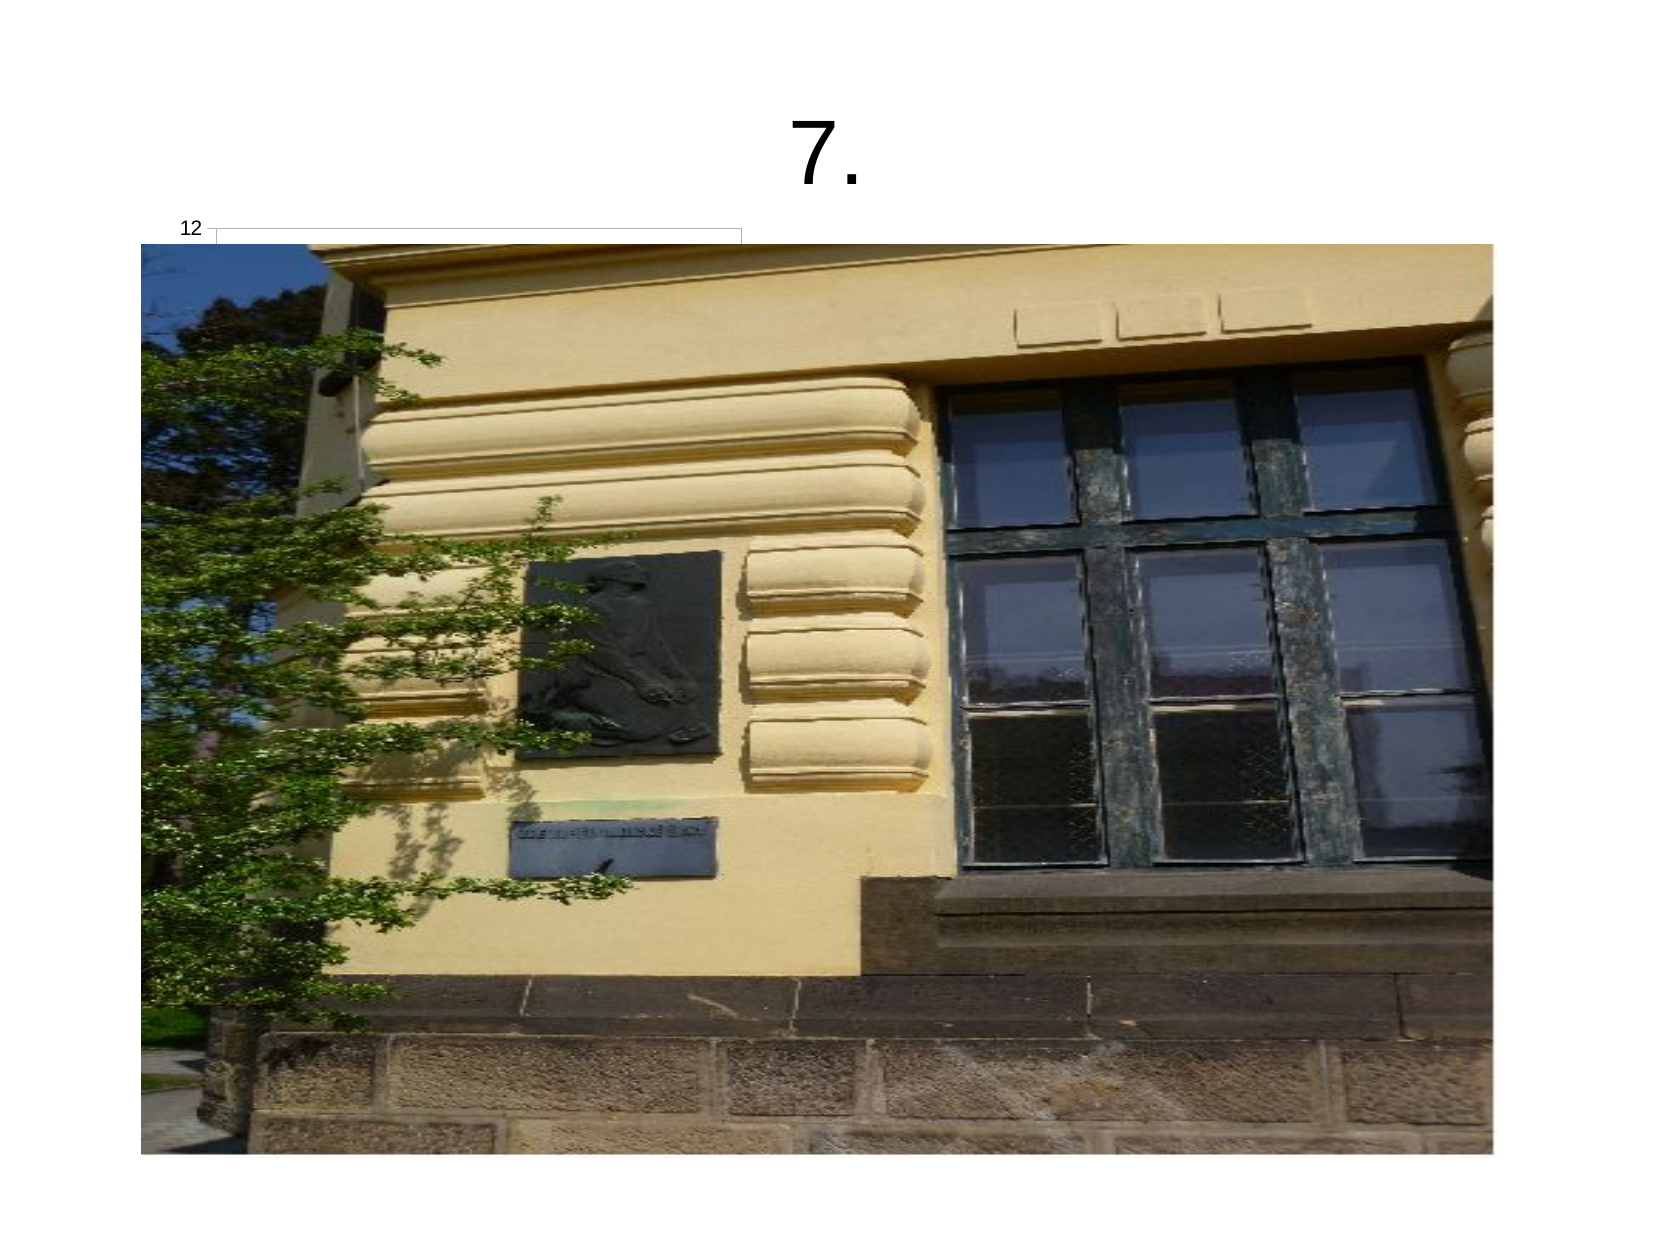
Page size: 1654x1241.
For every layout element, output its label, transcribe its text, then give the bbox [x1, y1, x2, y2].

picture [141, 244, 1497, 1158]
title 7. [82, 49, 1571, 257]
chart [165, 200, 892, 244]
